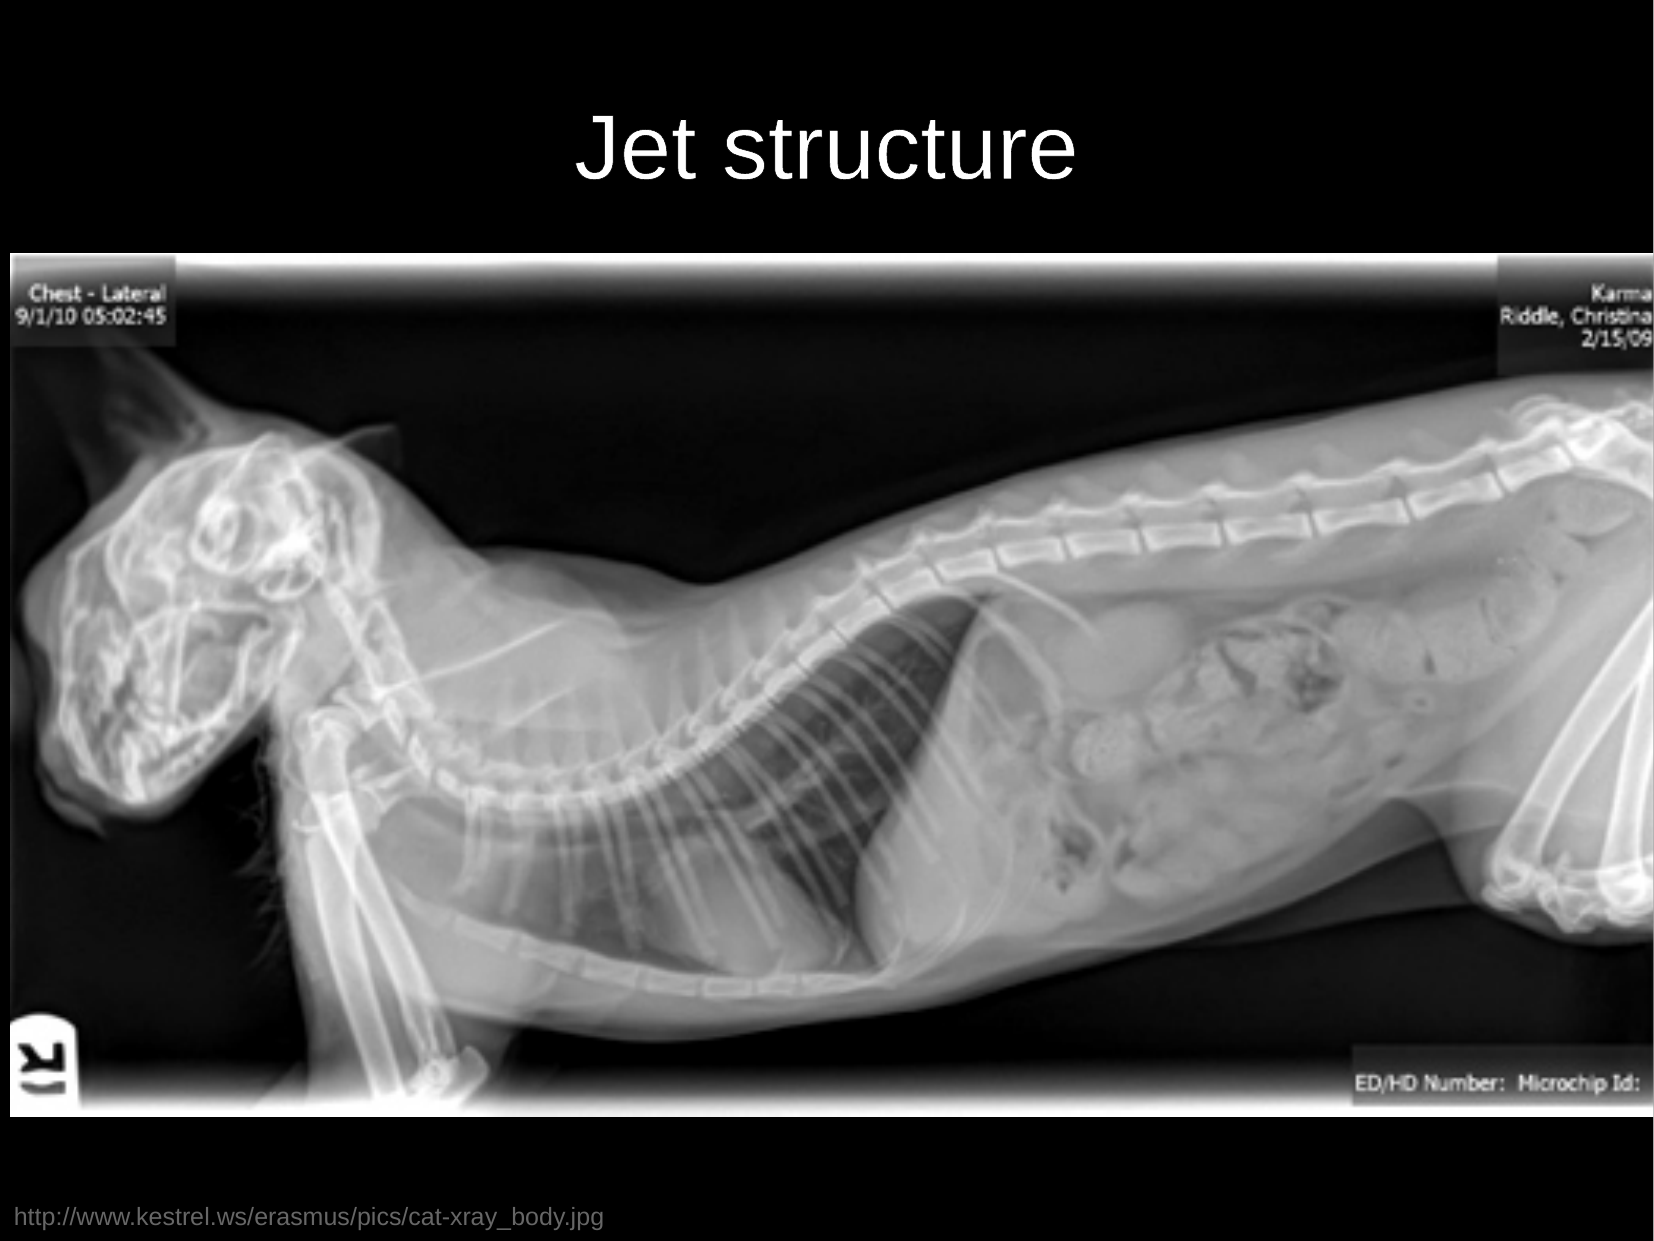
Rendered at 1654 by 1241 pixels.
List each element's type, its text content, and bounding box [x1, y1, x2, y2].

text_box http://www.kestrel.ws/erasmus/pics/cat-xray_body.jpg [0, 1195, 913, 1241]
picture [10, 253, 1654, 1117]
text_box [0, 0, 1654, 1241]
title Jet structure [82, 43, 1571, 251]
